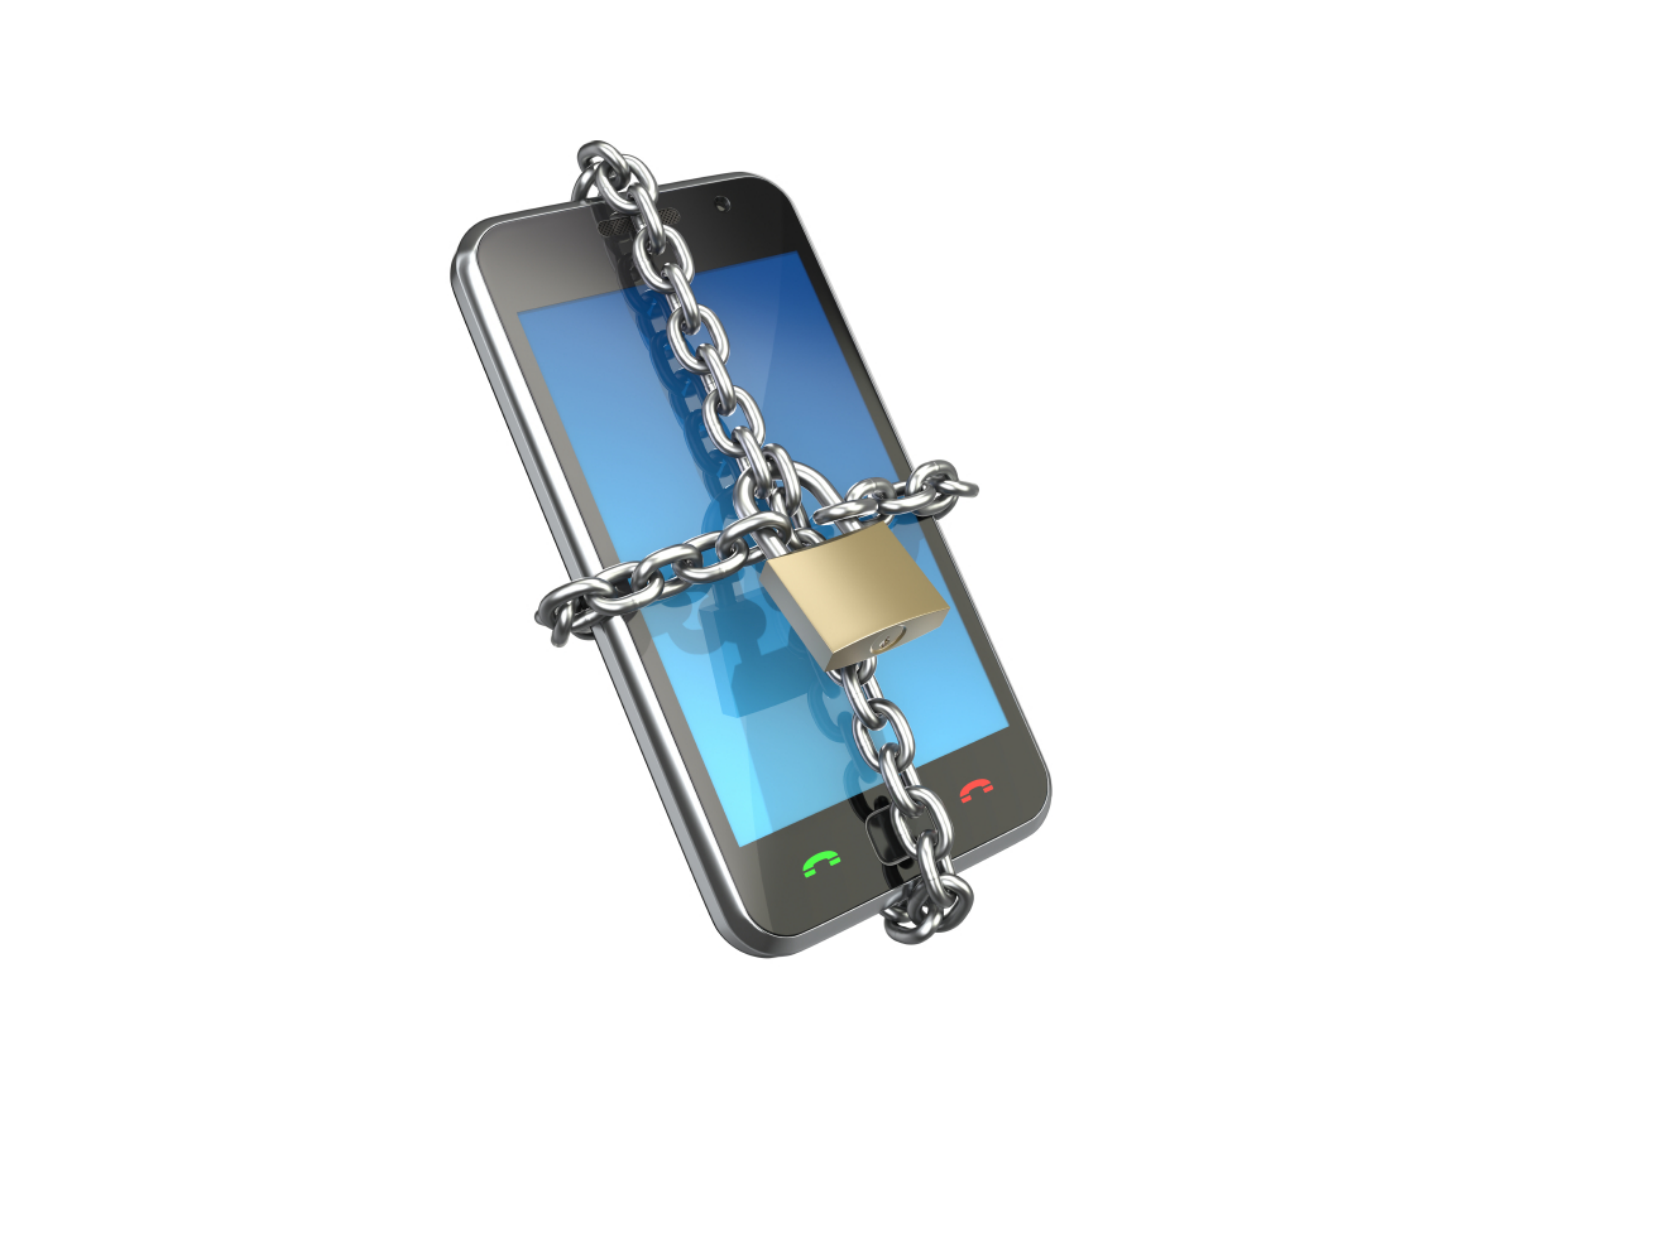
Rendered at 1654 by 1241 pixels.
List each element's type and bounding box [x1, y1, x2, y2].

picture [345, 90, 1155, 1035]
